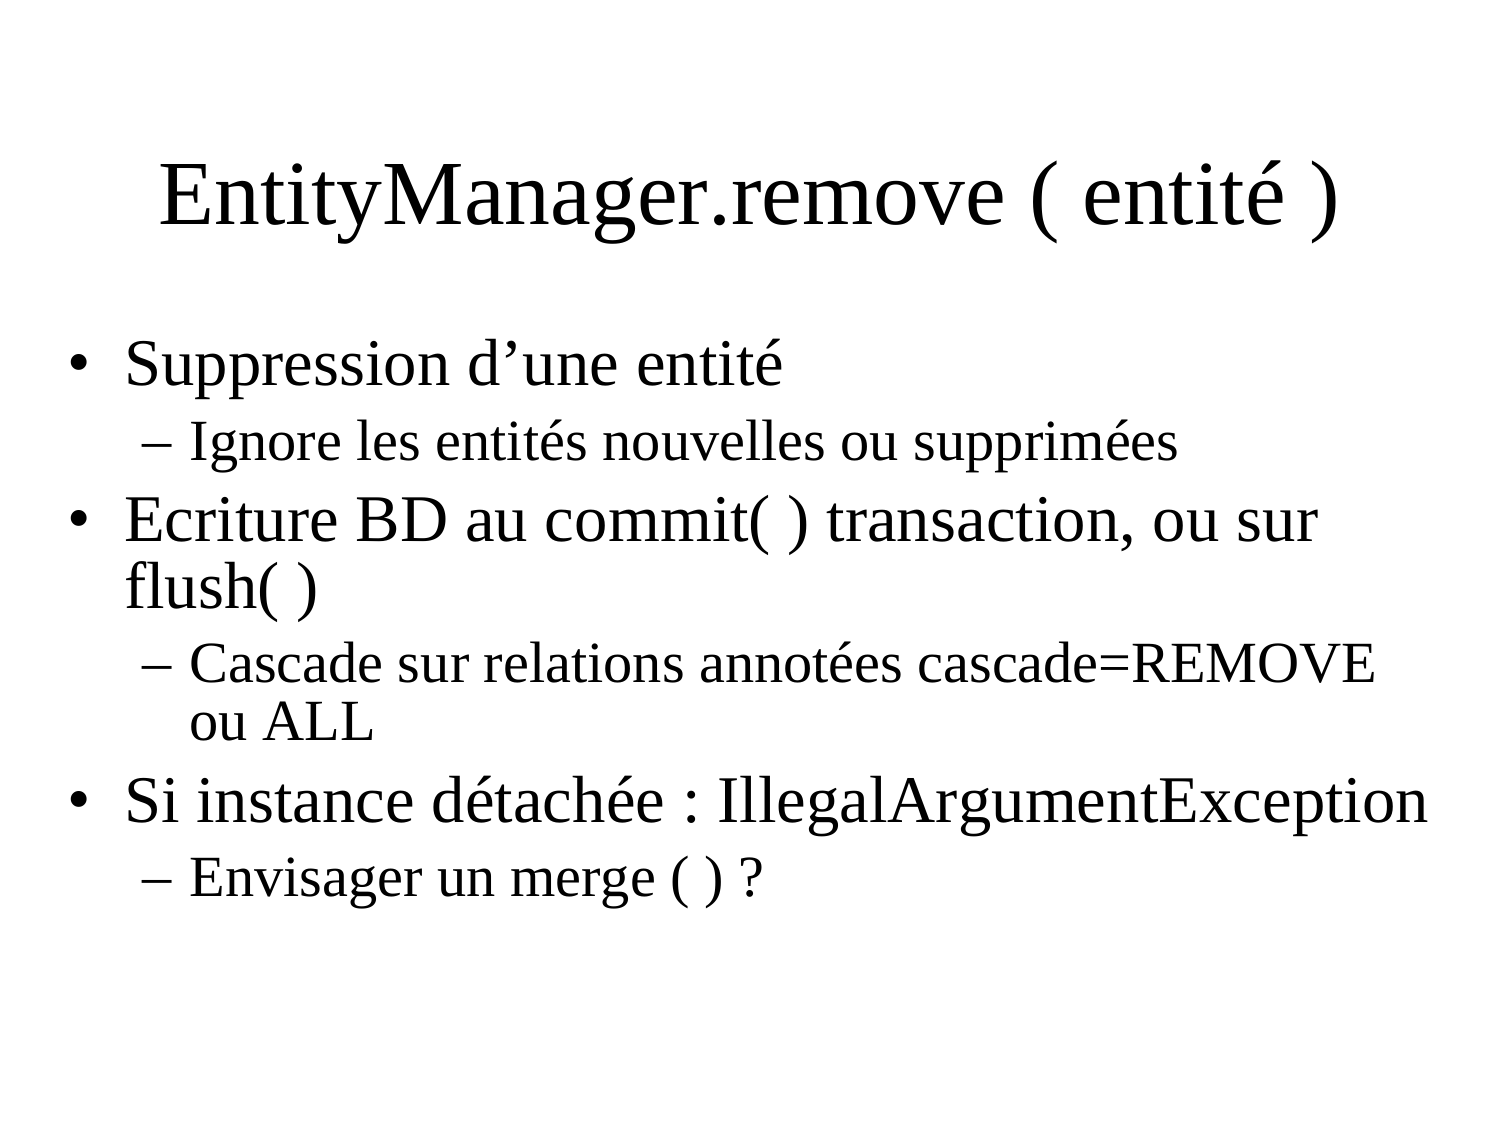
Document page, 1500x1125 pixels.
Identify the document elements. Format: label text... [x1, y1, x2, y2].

title EntityManager.remove ( entité ) [112, 99, 1388, 288]
list Suppression d’une entité Ignore les entités nouvelles ou supprimées Ecriture BD au commit( ) transaction, ou sur flush( ) Cascade sur relations annotées cascade=REMOVE ou ALL Si instance détachée : IllegalArgumentException Envisager un merge ( ) ? [53, 324, 1447, 1074]
